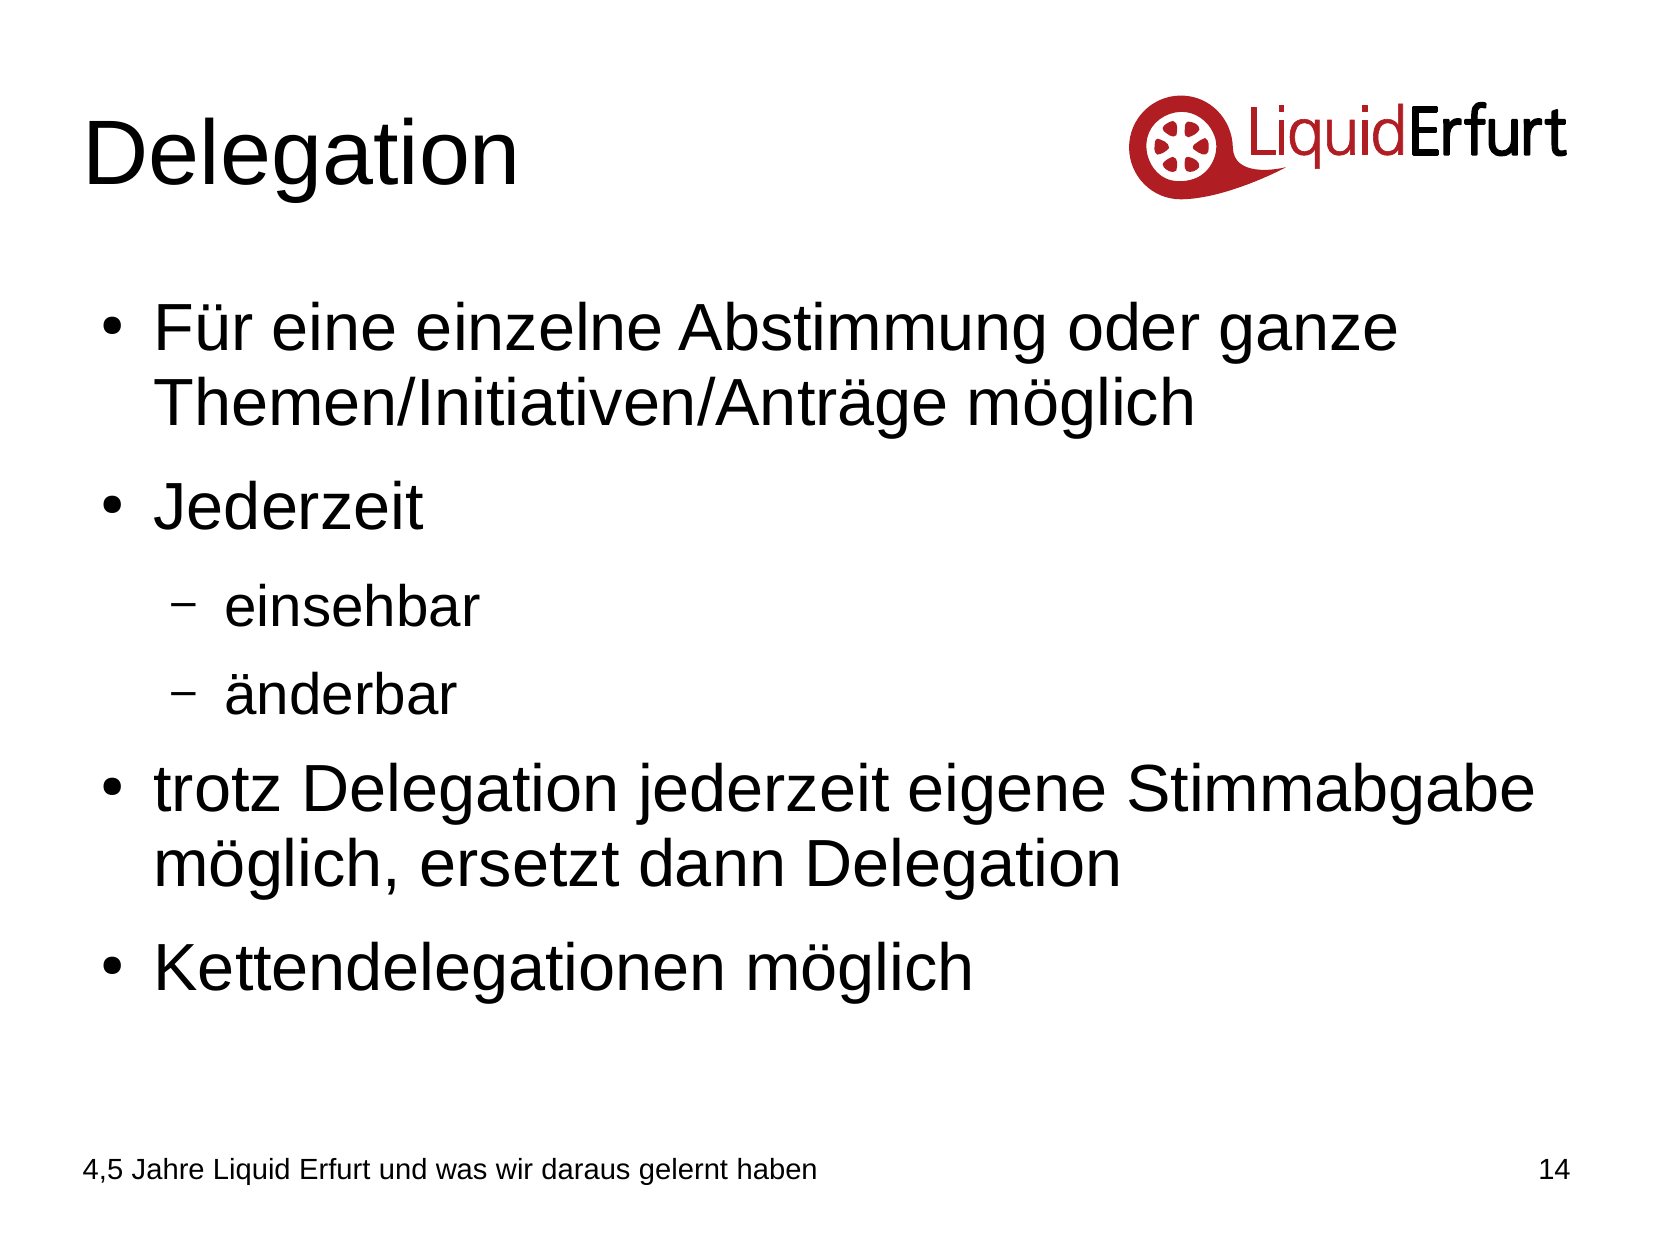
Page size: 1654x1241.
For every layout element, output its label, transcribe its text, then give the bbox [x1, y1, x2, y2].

list Für eine einzelne Abstimmung oder ganze Themen/Initiativen/Anträge möglich Jederzeit einsehbar änderbar trotz Delegation jederzeit eigene Stimmabgabe möglich, ersetzt dann Delegation Kettendelegationen möglich [82, 290, 1571, 1010]
title Delegation [82, 49, 1571, 257]
